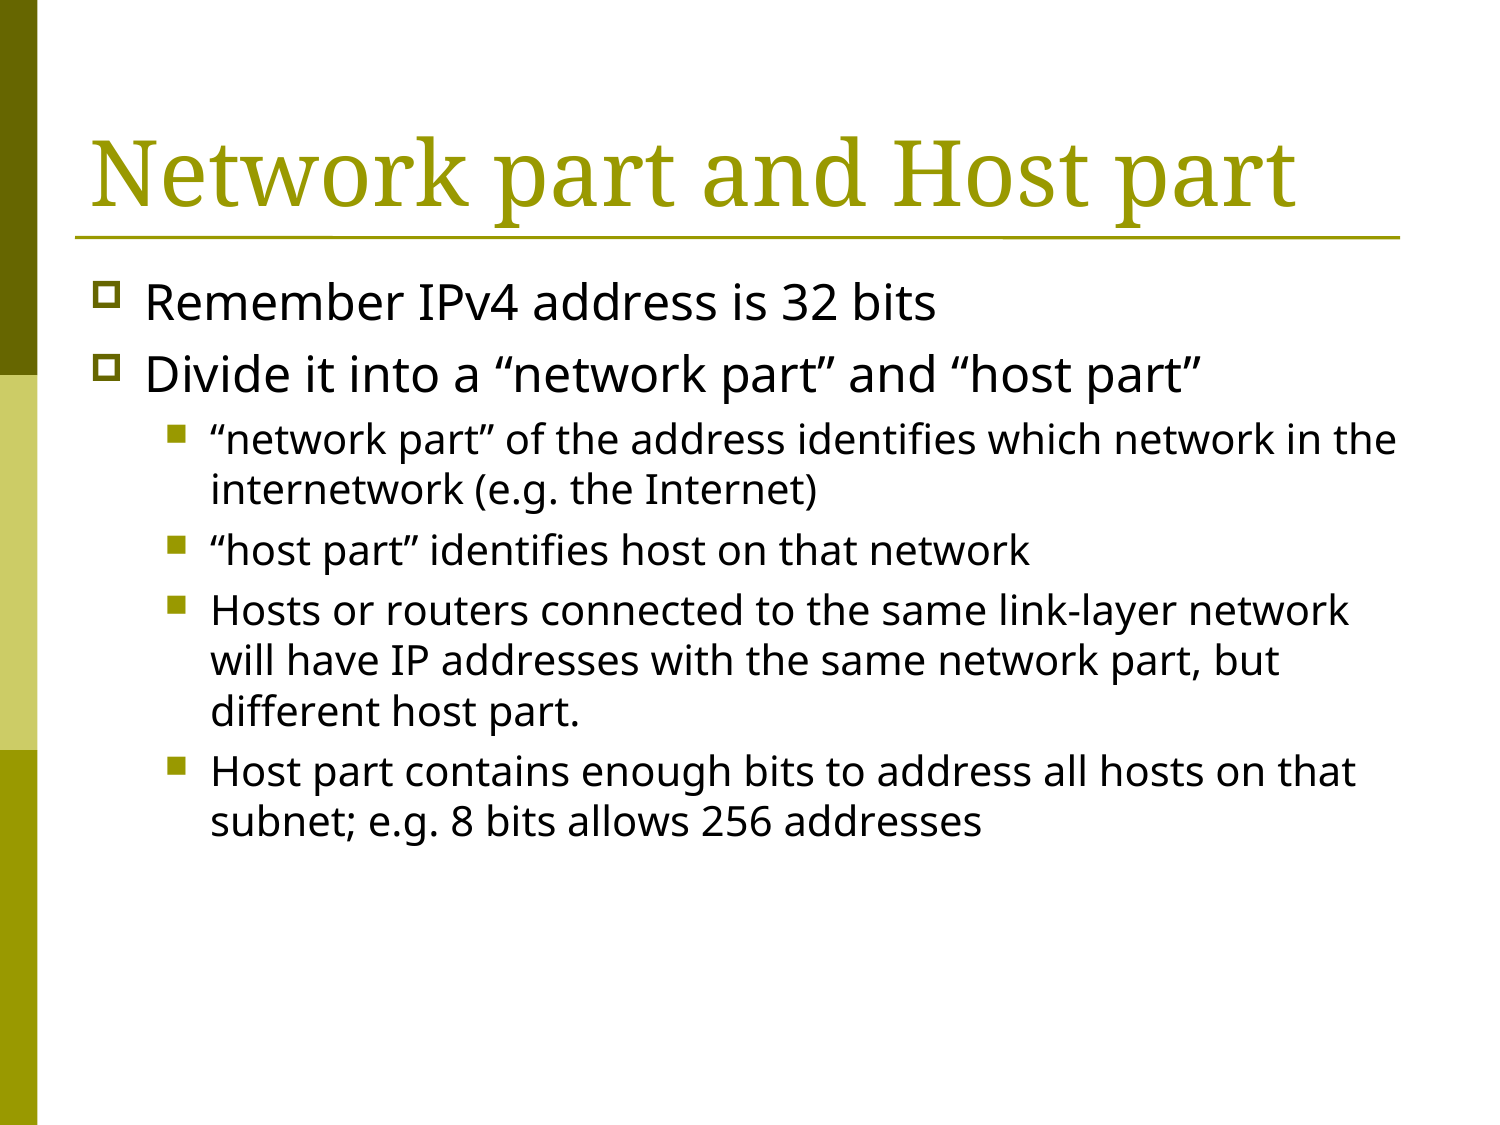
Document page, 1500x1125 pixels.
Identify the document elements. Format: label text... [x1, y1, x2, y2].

list Remember IPv4 address is 32 bits Divide it into a “network part” and “host part” “network part” of the address identifies which network in the internetwork (e.g. the Internet)‏ “host part” identifies host on that network Hosts or routers connected to the same link-layer network will have IP addresses with the same network part, but different host part. Host part contains enough bits to address all hosts on that subnet; e.g. 8 bits allows 256 addresses [75, 262, 1426, 1026]
title Network part and Host part [75, 45, 1426, 233]
